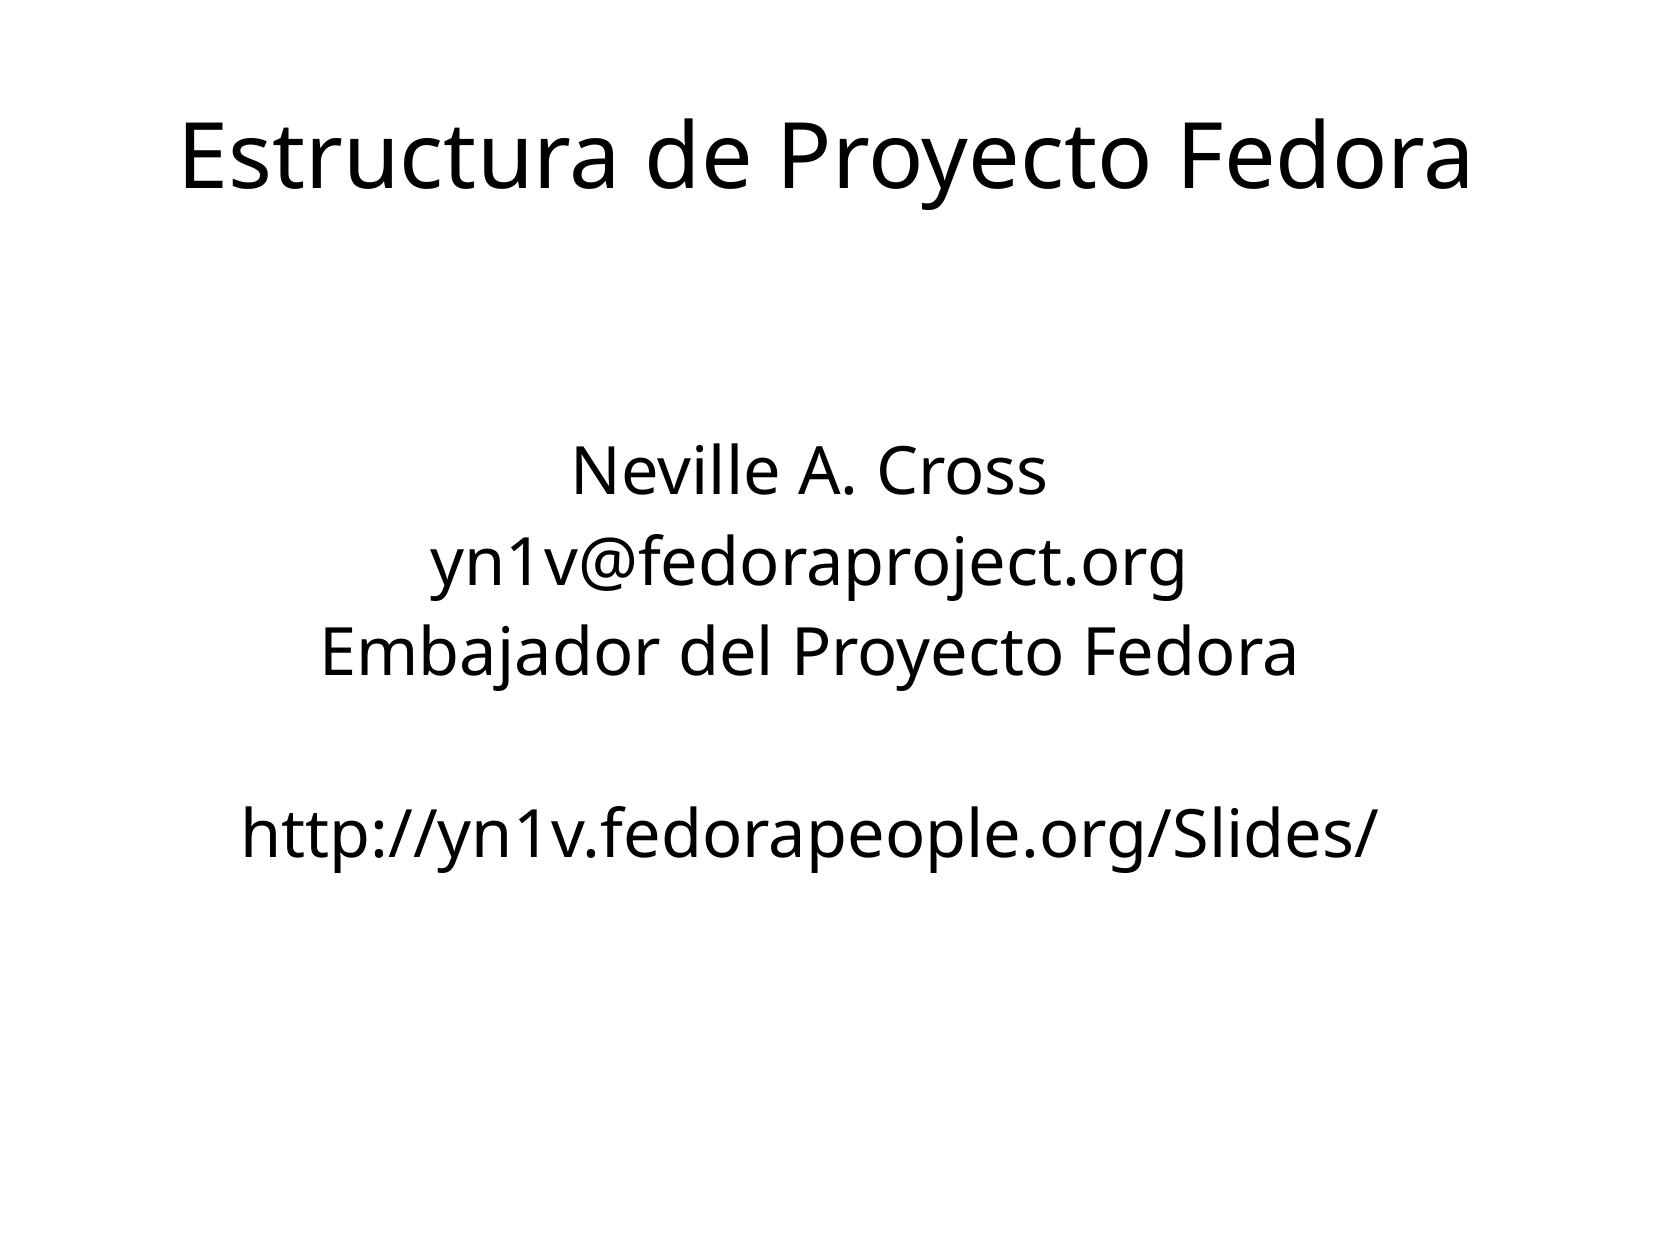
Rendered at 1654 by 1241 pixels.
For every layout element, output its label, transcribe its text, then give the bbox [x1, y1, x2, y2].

title Estructura de Proyecto Fedora [82, 49, 1571, 257]
subtitle Neville A. Cross yn1v@fedoraproject.org Embajador del Proyecto Fedora http://yn1v.fedorapeople.org/Slides/ [82, 290, 1538, 1010]
